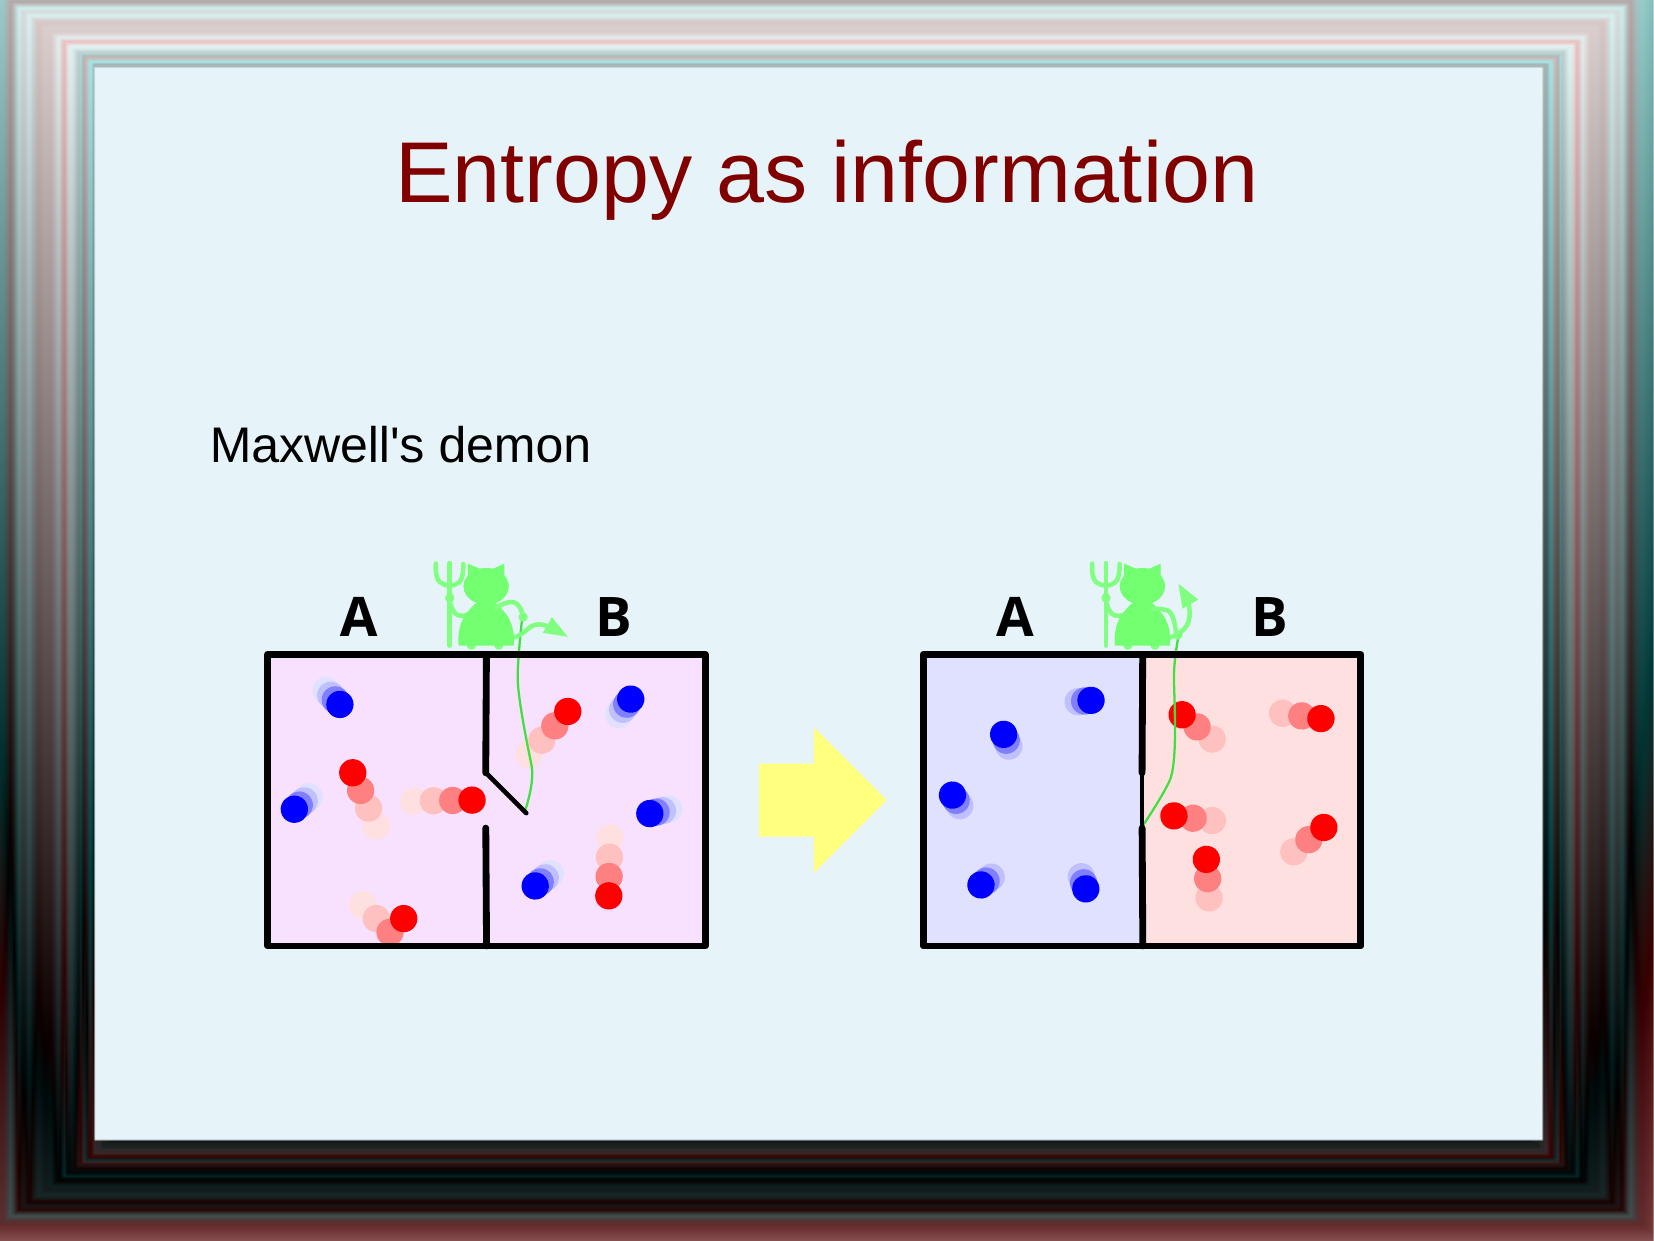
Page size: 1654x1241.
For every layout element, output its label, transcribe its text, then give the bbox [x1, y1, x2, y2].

title Entropy as information [118, 88, 1536, 257]
picture [0, 0, 1654, 1241]
text_box Maxwell's demon [195, 409, 781, 481]
